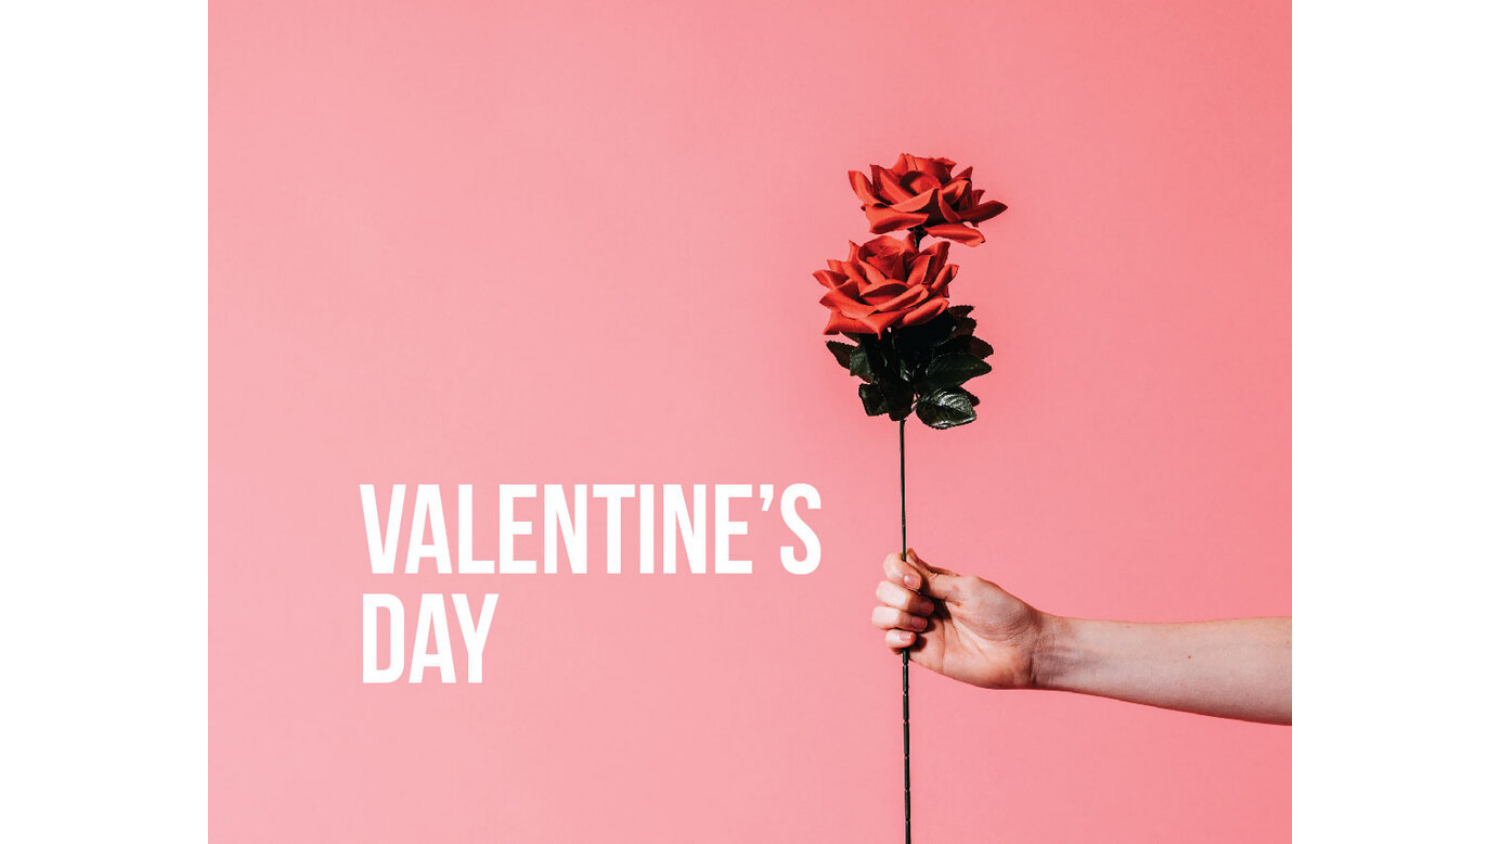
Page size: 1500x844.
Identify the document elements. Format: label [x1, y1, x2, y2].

picture [208, 0, 1292, 844]
